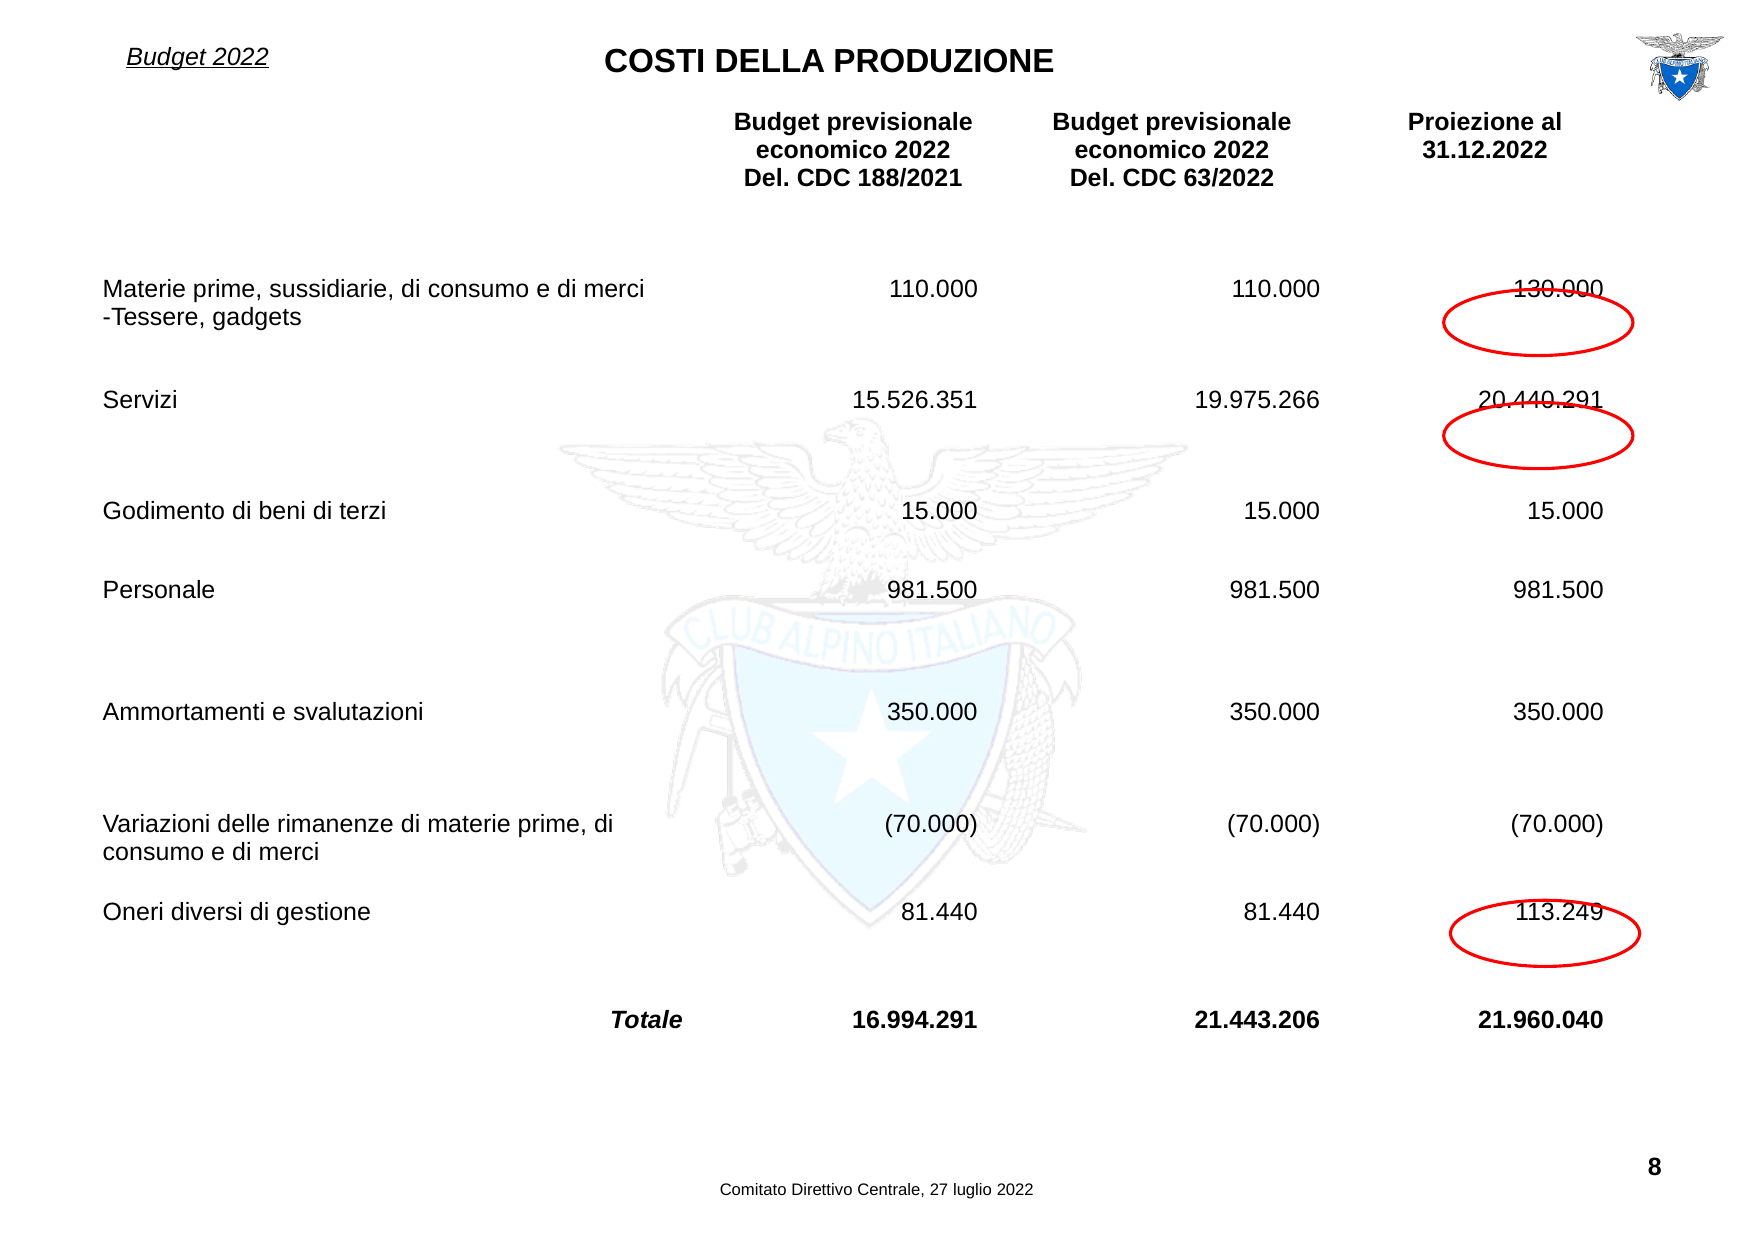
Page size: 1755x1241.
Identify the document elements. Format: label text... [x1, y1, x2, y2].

table_cell Totale [86, 997, 700, 1109]
table_cell 16.994.291 [700, 997, 995, 1109]
table_header Budget previsionale economico 2022 Del. CDC 63/2022 [995, 100, 1338, 266]
table_header [86, 100, 700, 266]
text_box Comitato Direttivo Centrale, 27 luglio 2022 [469, 1172, 1285, 1209]
picture [1632, 29, 1728, 108]
table_cell 21.960.040 [1338, 997, 1621, 1109]
table_cell 81.440 [995, 889, 1338, 997]
table_cell 981.500 [700, 567, 995, 690]
table_cell 981.500 [1338, 567, 1621, 690]
table_cell 15.526.351 [700, 377, 995, 489]
table_cell 113.249 [1338, 889, 1621, 997]
table_cell 110.000 [700, 266, 995, 377]
table_cell Variazioni delle rimanenze di materie prime, di consumo e di merci [86, 802, 700, 889]
table_cell 81.440 [700, 889, 995, 997]
table_header Proiezione al 31.12.2022 [1338, 100, 1621, 266]
table_cell 113.249 [1453, 902, 1621, 964]
table_cell (70.000) [700, 802, 995, 889]
text_box Budget 2022 [50, 35, 346, 82]
table_cell 20.440.291 [1338, 377, 1621, 489]
table_header Budget previsionale economico 2022 Del. CDC 188/2021 [700, 100, 995, 266]
table_cell Godimento di beni di terzi [86, 489, 700, 567]
table_cell Oneri diversi di gestione [86, 889, 700, 997]
table_cell 15.000 [700, 489, 995, 567]
table_cell (70.000) [1338, 802, 1621, 889]
table_cell 20.440.291 [1446, 405, 1621, 467]
table_cell 350.000 [700, 690, 995, 802]
table_cell Servizi [86, 377, 700, 489]
table_cell Ammortamenti e svalutazioni [86, 690, 700, 802]
table_cell 19.975.266 [995, 377, 1338, 489]
table_cell Personale [86, 567, 700, 690]
table_cell 350.000 [995, 690, 1338, 802]
table_cell 21.443.206 [995, 997, 1338, 1109]
table_cell 130.000 [1338, 266, 1621, 377]
table_cell 15.000 [1338, 489, 1621, 567]
table_cell 110.000 [995, 266, 1338, 377]
text_box 8 [1632, 1144, 1681, 1191]
table_cell 130.000 [1446, 292, 1621, 354]
table_cell 981.500 [995, 567, 1338, 690]
table_cell 350.000 [1338, 690, 1621, 802]
table_cell (70.000) [995, 802, 1338, 889]
table_cell Materie prime, sussidiarie, di consumo e di merci Tessere, gadgets [86, 266, 700, 377]
table_cell 15.000 [995, 489, 1338, 567]
text_box COSTI DELLA PRODUZIONE [552, 35, 1108, 91]
